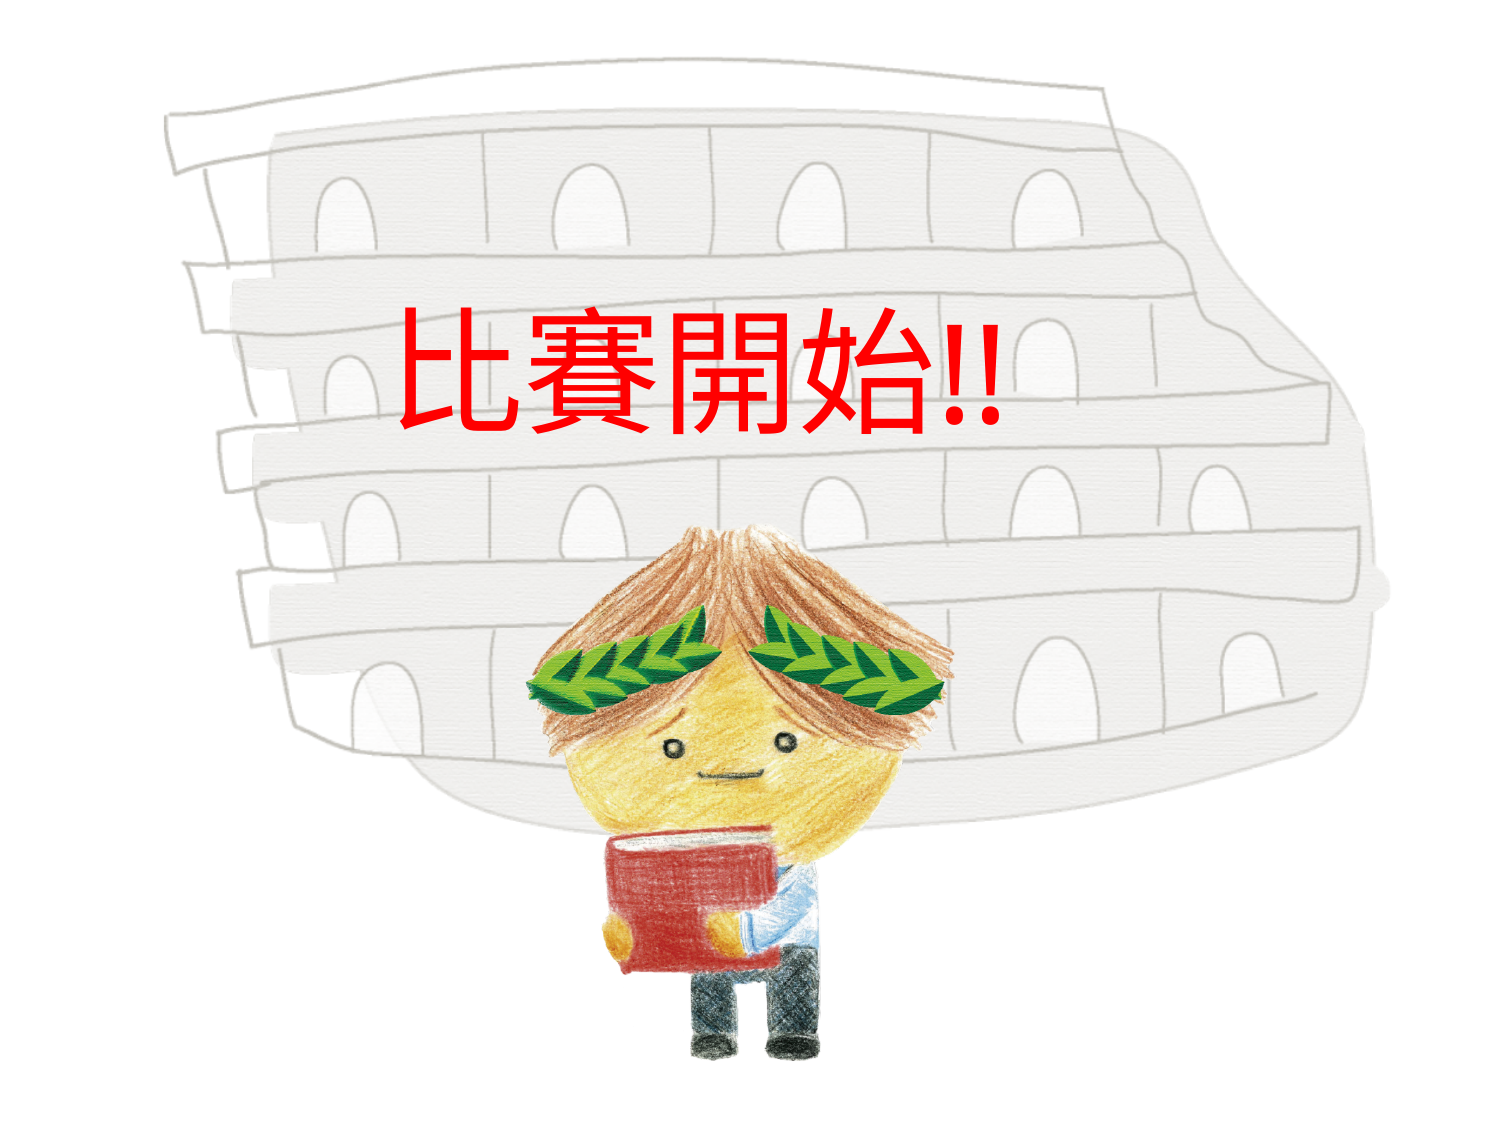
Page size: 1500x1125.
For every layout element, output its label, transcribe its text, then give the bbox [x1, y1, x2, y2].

text_box 比賽開始!! [371, 278, 1025, 459]
picture [41, 30, 1403, 1084]
